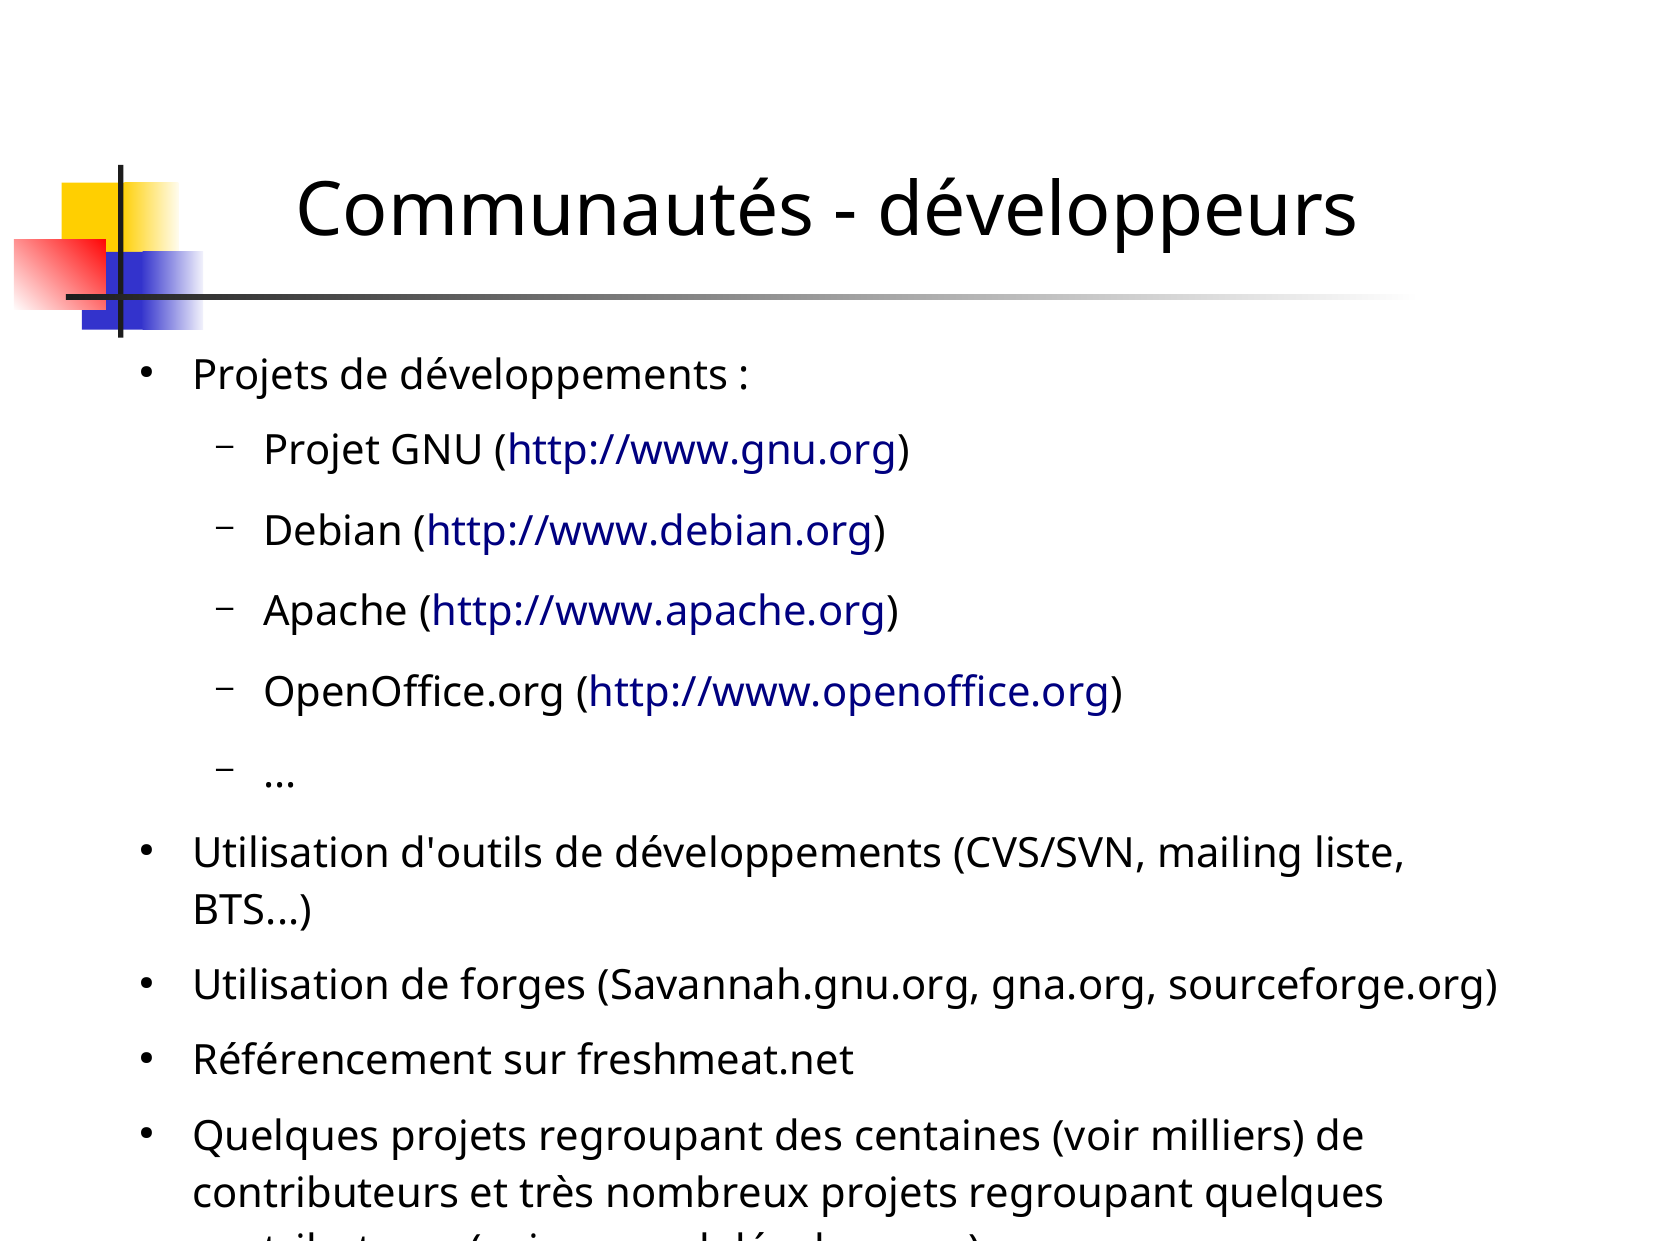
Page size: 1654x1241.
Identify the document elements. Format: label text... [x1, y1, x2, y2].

list Projets de développements : Projet GNU (http://www.gnu.org) Debian (http://www.debian.org) Apache (http://www.apache.org) OpenOffice.org (http://www.openoffice.org) ... Utilisation d'outils de développements (CVS/SVN, mailing liste, BTS...) Utilisation de forges (Savannah.gnu.org, gna.org, sourceforge.org) Référencement sur freshmeat.net Quelques projets regroupant des centaines (voir milliers) de contributeurs et très nombreux projets regroupant quelques contributeurs (voir un seul développeur) [121, 344, 1534, 1241]
title Communautés - développeurs [121, 102, 1534, 311]
